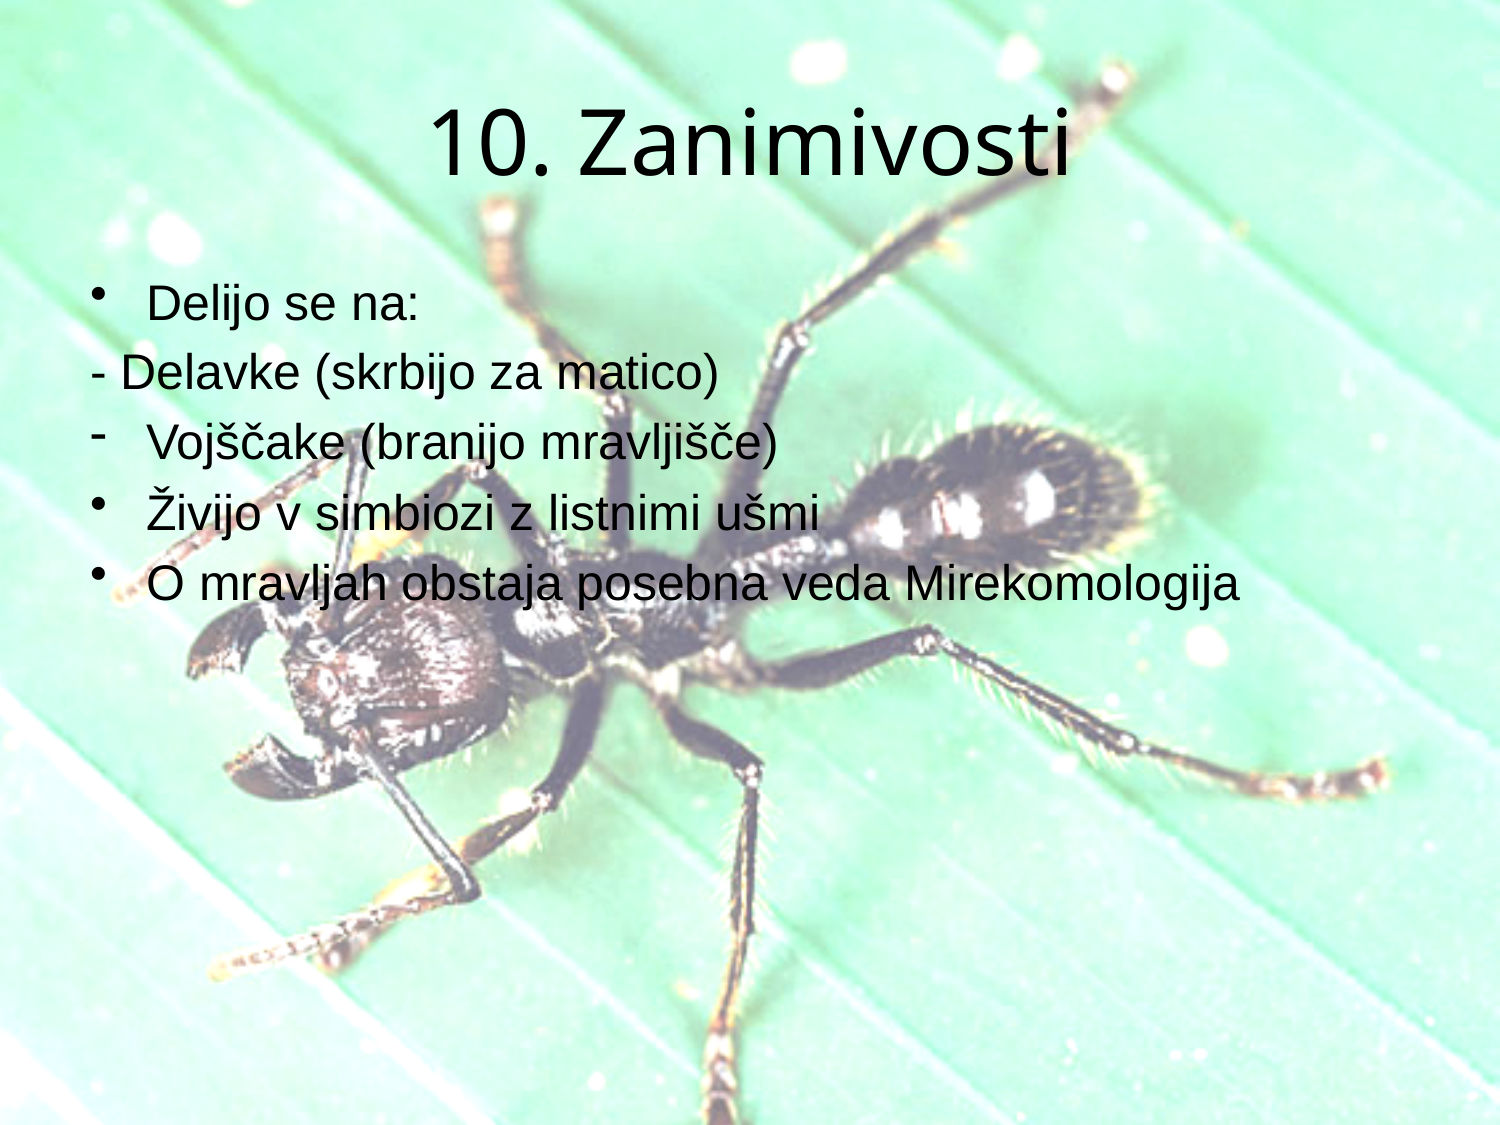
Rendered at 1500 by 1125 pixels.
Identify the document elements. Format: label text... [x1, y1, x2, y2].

title 10. Zanimivosti [75, 45, 1425, 233]
picture [0, 0, 1500, 1125]
list Delijo se na: - Delavke (skrbijo za matico) Vojščake (branijo mravljišče) Živijo v simbiozi z listnimi ušmi O mravljah obstaja posebna veda Mirekomologija [75, 262, 1425, 1005]
